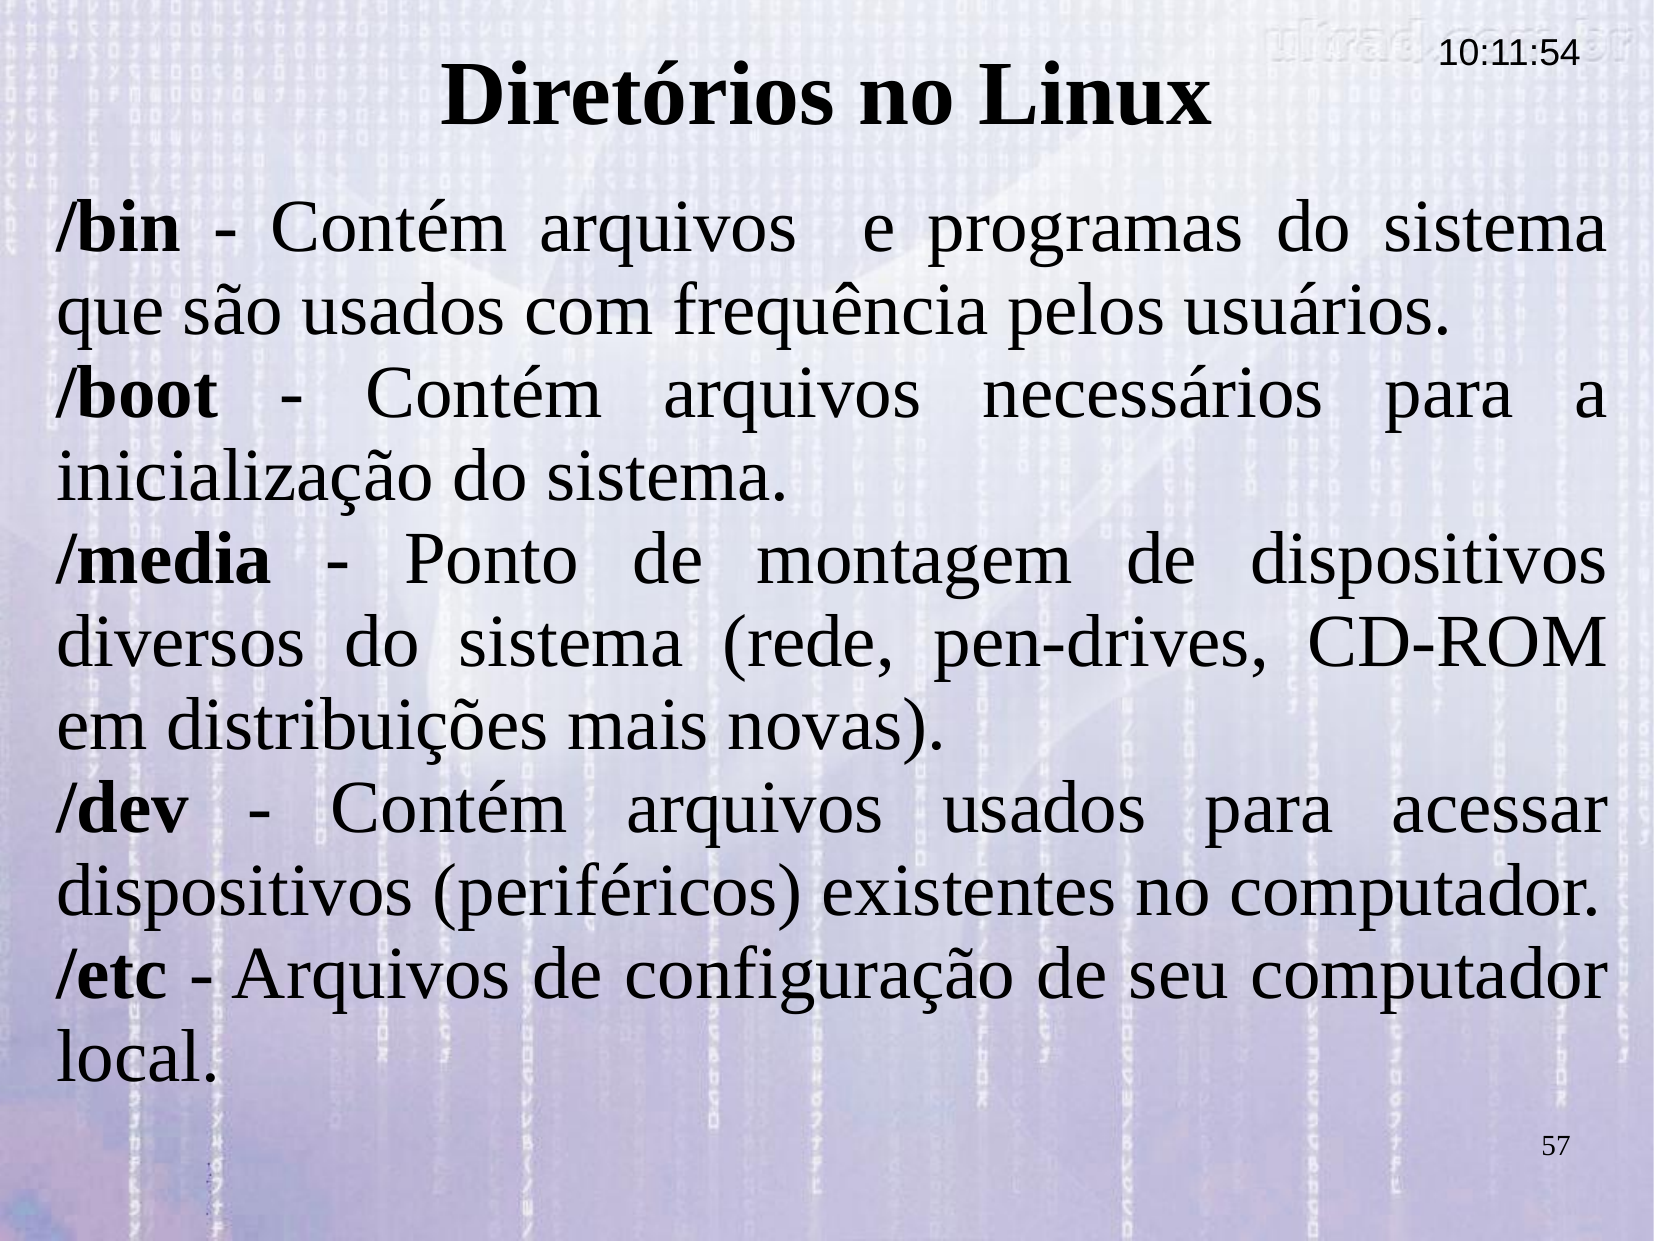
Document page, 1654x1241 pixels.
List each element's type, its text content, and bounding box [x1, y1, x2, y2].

text_box /bin - Contém arquivos e programas do sistema que são usados com frequência pelos usuários. /boot - Contém arquivos necessários para a inicialização do sistema. /media - Ponto de montagem de dispositivos diversos do sistema (rede, pen-drives, CD-ROM em distribuições mais novas). /dev - Contém arquivos usados para acessar dispositivos (periféricos) existentes no computador. /etc - Arquivos de configuração de seu computador local. [41, 177, 1625, 1226]
text_box 10:53:41 [1423, 23, 1631, 94]
text_box Diretórios no Linux [29, 35, 1625, 171]
picture [0, 0, 1654, 1241]
